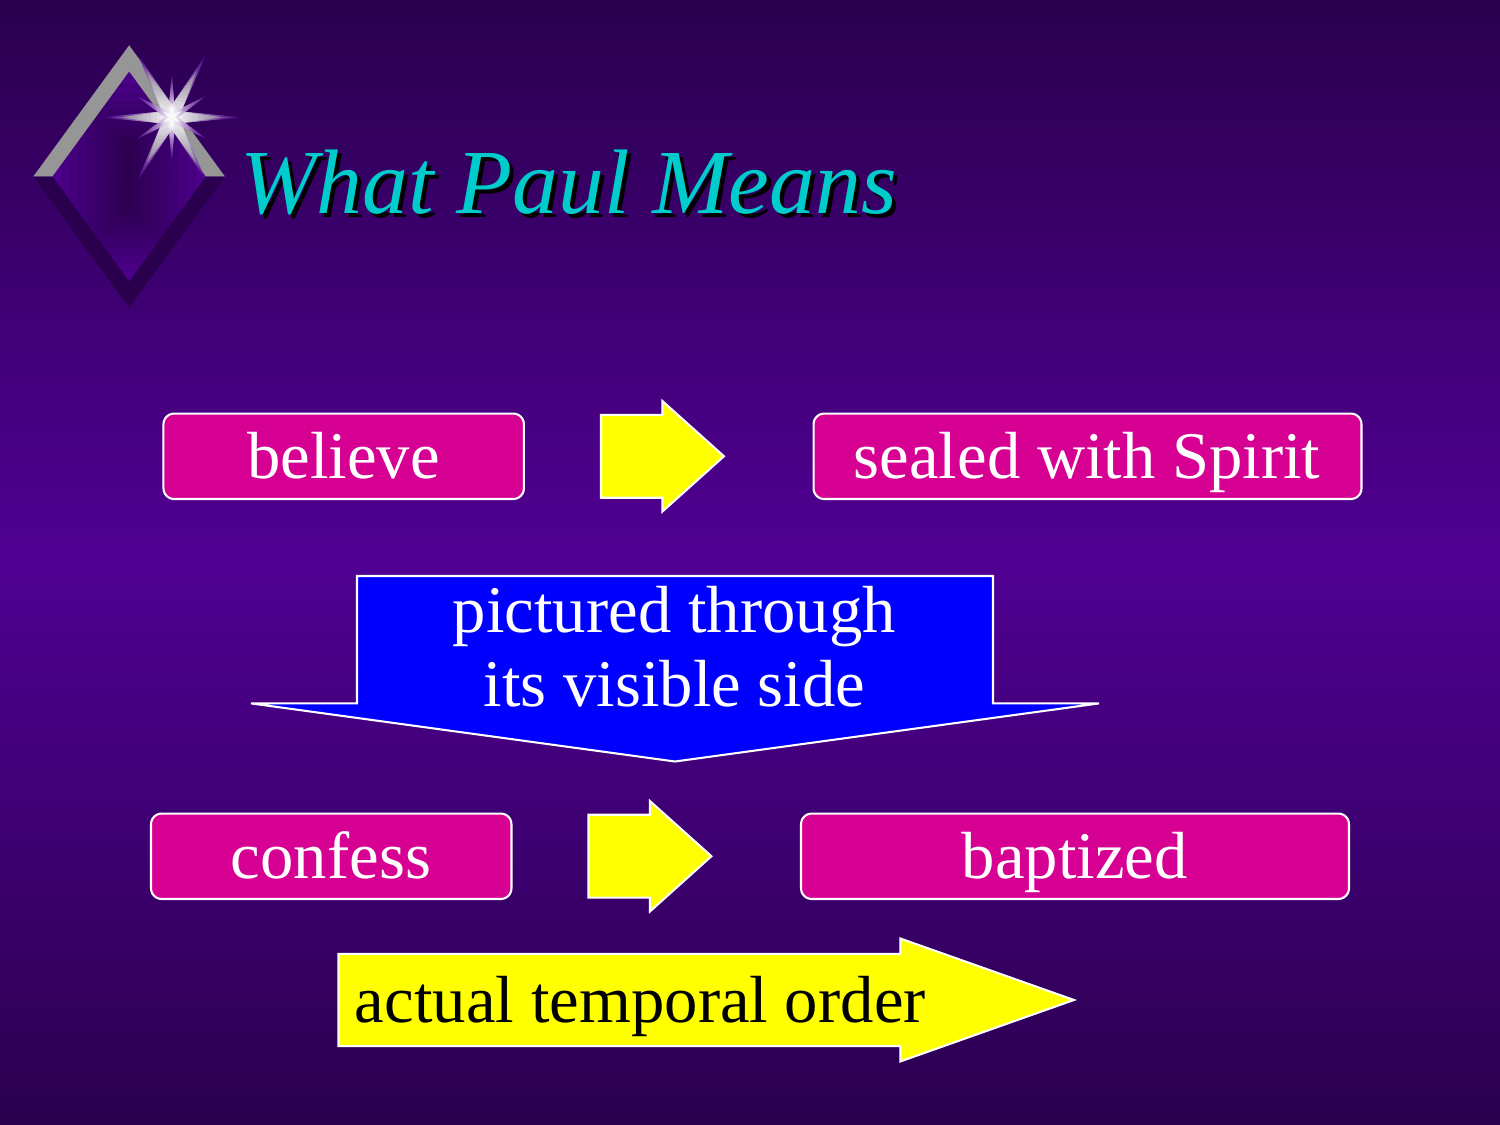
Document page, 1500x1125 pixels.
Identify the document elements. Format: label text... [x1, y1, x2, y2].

text_box actual temporal order [338, 938, 1074, 1062]
title What Paul Means [224, 78, 1388, 288]
text_box [601, 401, 724, 512]
text_box believe [163, 413, 524, 500]
text_box [588, 801, 712, 912]
text_box confess [151, 813, 512, 899]
text_box pictured through its visible side [251, 576, 1100, 762]
text_box sealed with Spirit [813, 413, 1362, 500]
text_box baptized [801, 813, 1349, 899]
